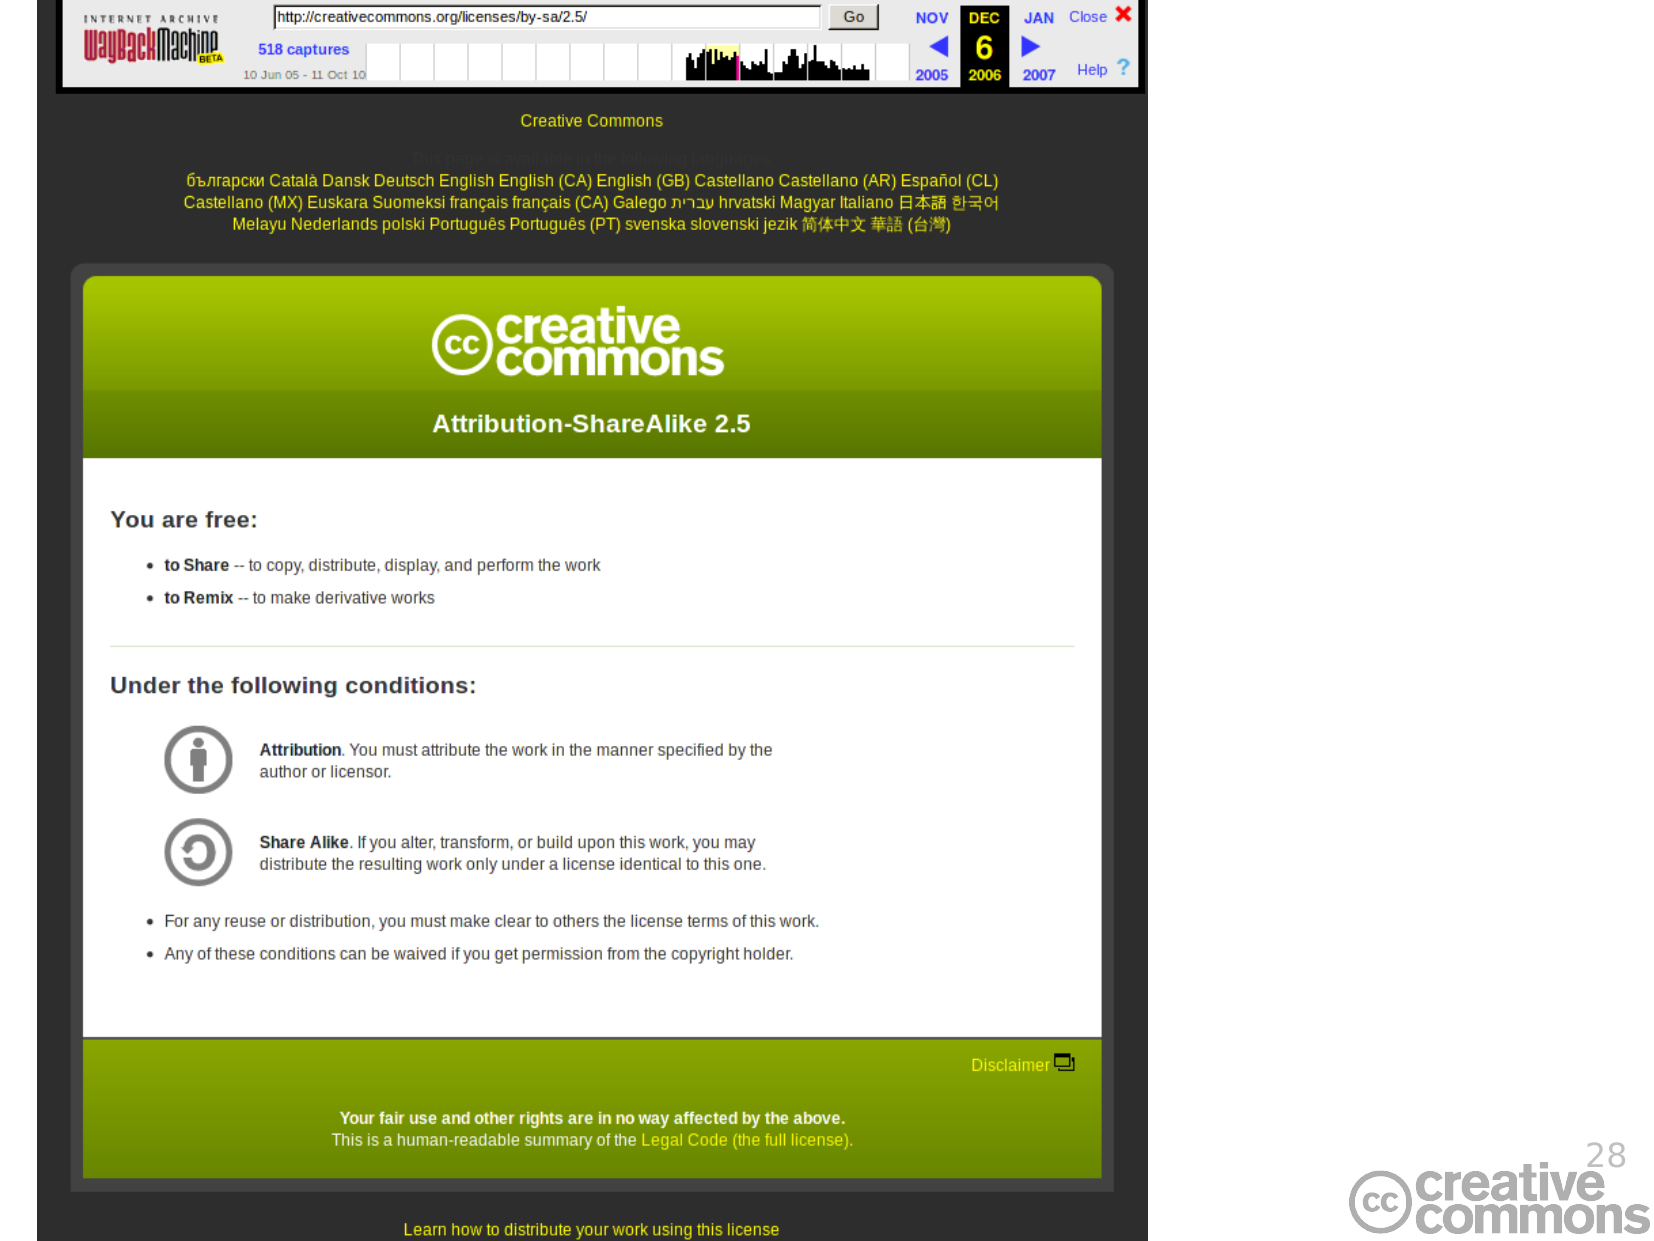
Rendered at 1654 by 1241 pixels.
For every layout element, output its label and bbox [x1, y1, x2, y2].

picture [37, 0, 1148, 1241]
picture [1349, 1162, 1650, 1234]
